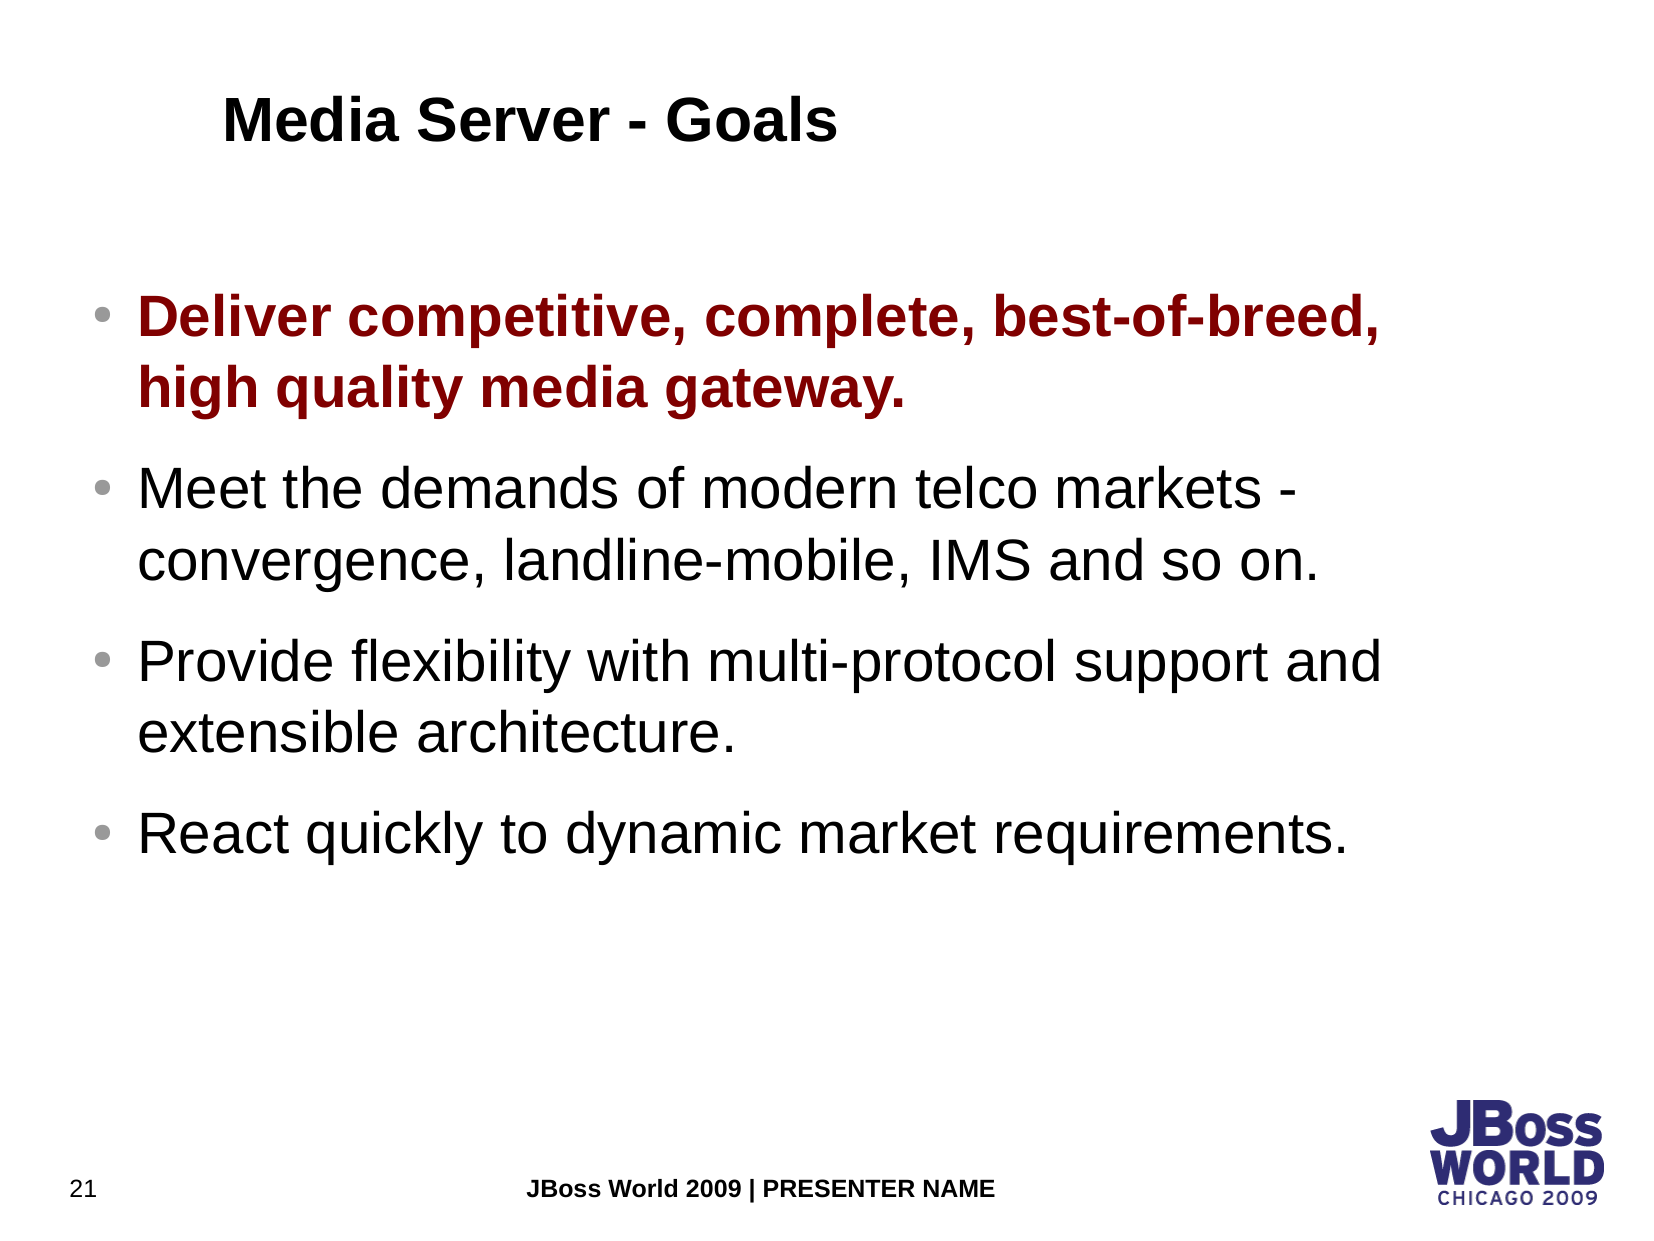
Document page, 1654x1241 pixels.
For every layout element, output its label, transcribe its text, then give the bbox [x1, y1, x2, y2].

picture [1430, 1099, 1604, 1212]
list Deliver competitive, complete, best-of-breed, high quality media gateway. Meet the demands of modern telco markets - convergence, landline-mobile, IMS and so on. Provide flexibility with multi-protocol support and extensible architecture. React quickly to dynamic market requirements. [77, 264, 1500, 1174]
title Media Server - Goals [222, 59, 1654, 177]
